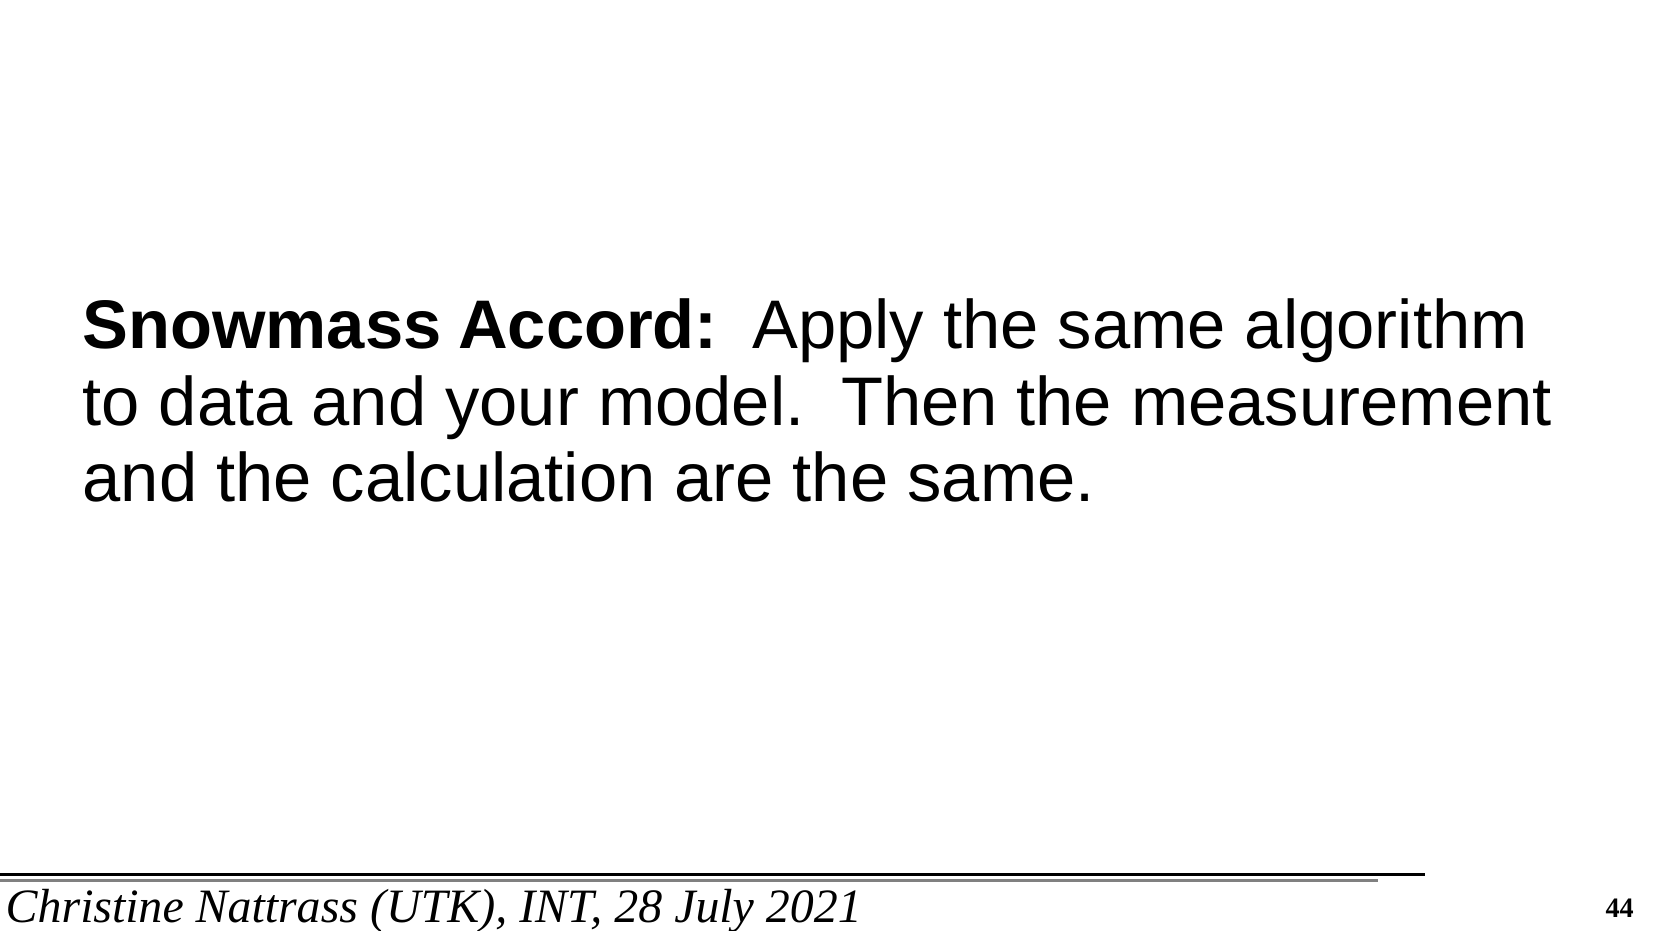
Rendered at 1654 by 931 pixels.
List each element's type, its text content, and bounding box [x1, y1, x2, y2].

title Snowmass Accord: Apply the same algorithm to data and your model. Then the measurement and the calculation are the same. [82, 247, 1571, 555]
